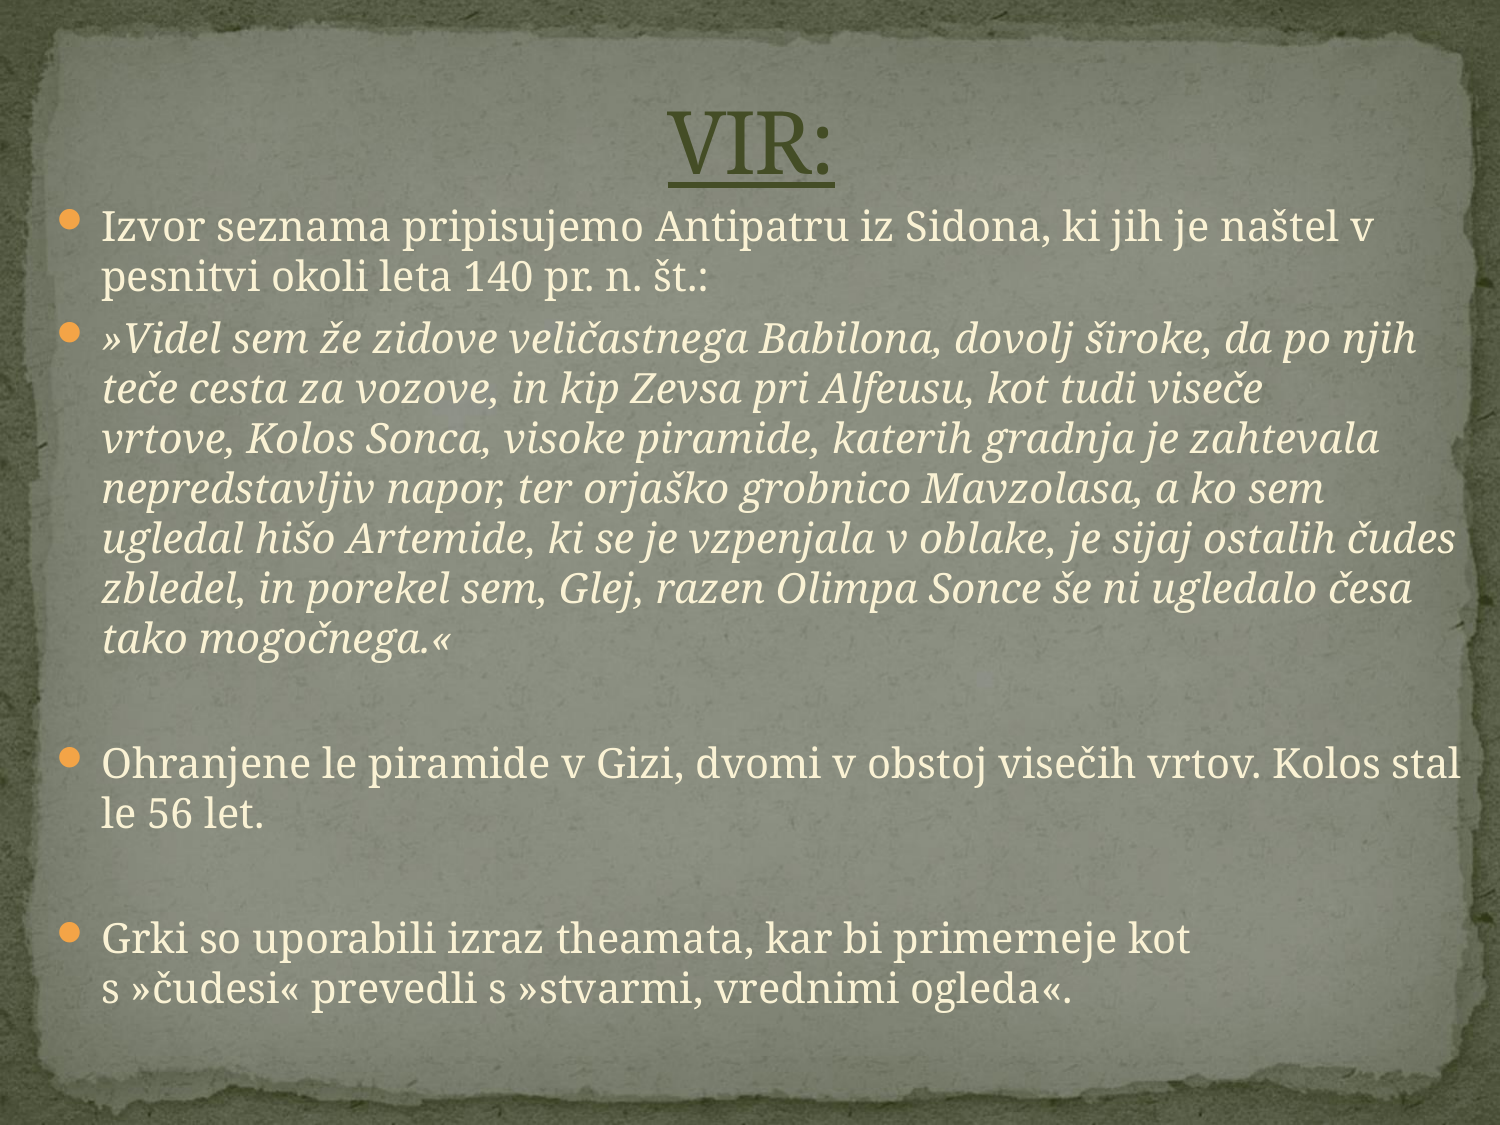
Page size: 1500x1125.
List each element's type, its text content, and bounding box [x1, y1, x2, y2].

picture [0, 0, 1500, 1125]
list Izvor seznama pripisujemo Antipatru iz Sidona, ki jih je naštel v pesnitvi okoli leta 140 pr. n. št.: »Videl sem že zidove veličastnega Babilona, dovolj široke, da po njih teče cesta za vozove, in kip Zevsa pri Alfeusu, kot tudi viseče vrtove, Kolos Sonca, visoke piramide, katerih gradnja je zahtevala nepredstavljiv napor, ter orjaško grobnico Mavzolasa, a ko sem ugledal hišo Artemide, ki se je vzpenjala v oblake, je sijaj ostalih čudes zbledel, in porekel sem, Glej, razen Olimpa Sonce še ni ugledalo česa tako mogočnega.« Ohranjene le piramide v Gizi, dvomi v obstoj visečih vrtov. Kolos stal le 56 let. Grki so uporabili izraz theamata, kar bi primerneje kot s »čudesi« prevedli s »stvarmi, vrednimi ogleda«. [41, 191, 1500, 1024]
title VIR: [76, 66, 1427, 200]
